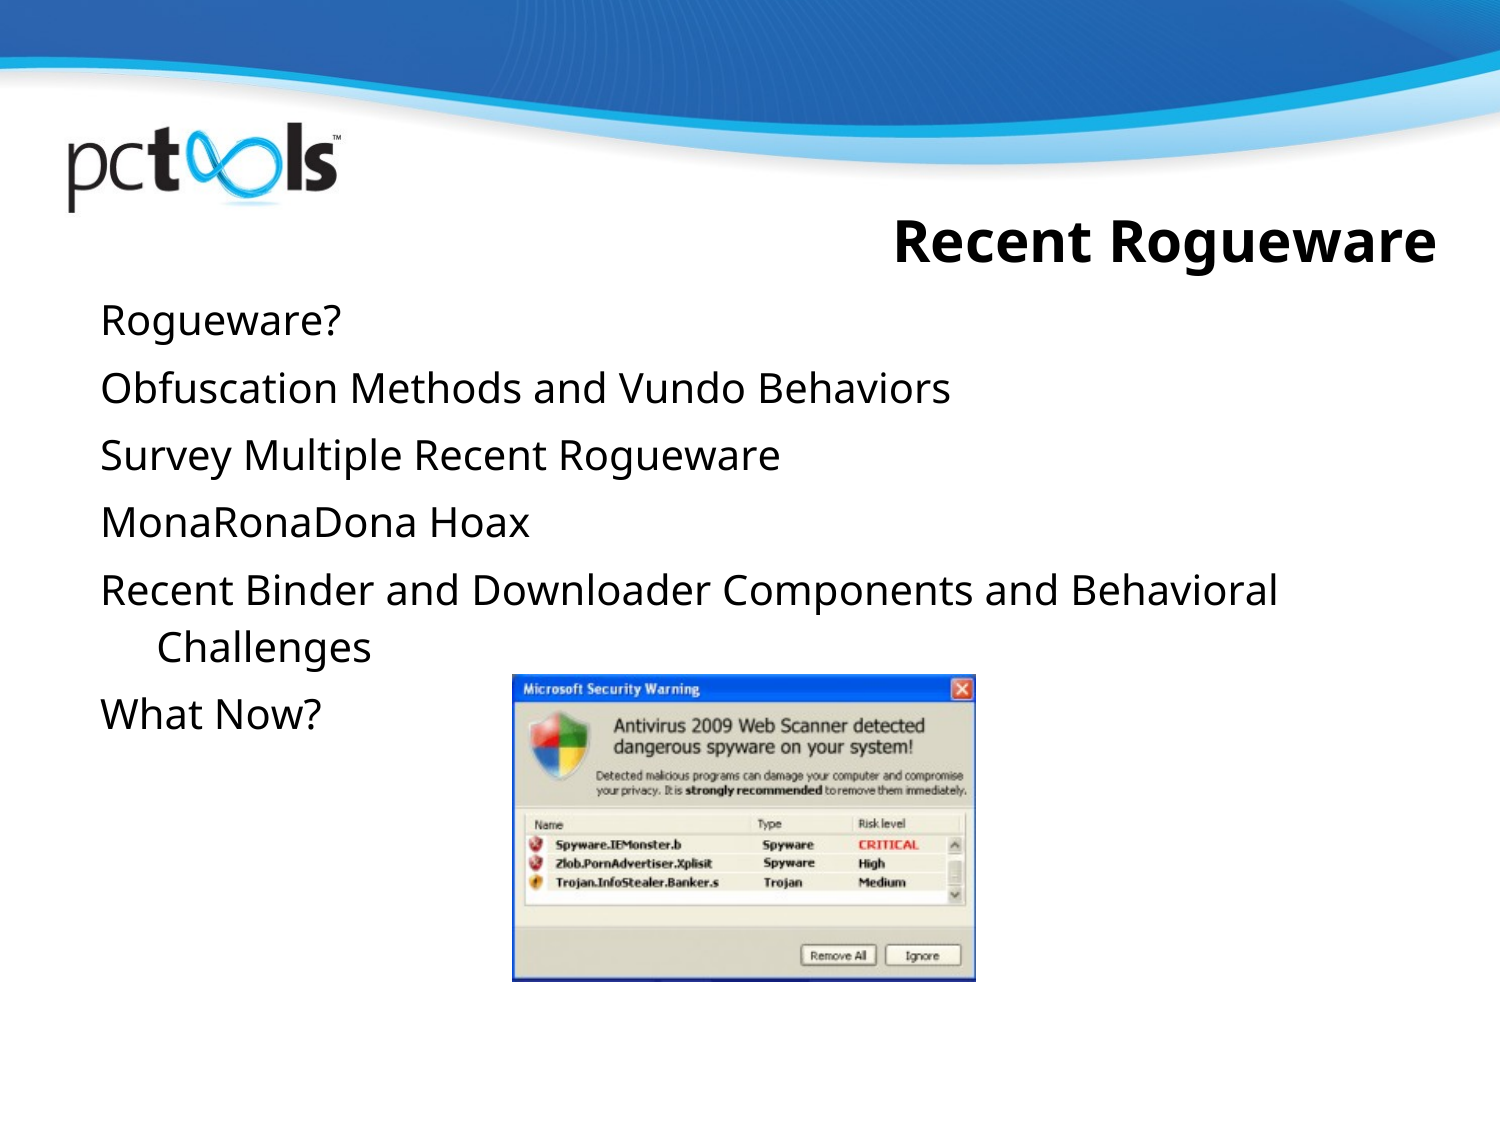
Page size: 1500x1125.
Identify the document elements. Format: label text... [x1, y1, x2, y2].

picture [0, 0, 1500, 222]
title Recent Rogueware [88, 146, 1439, 334]
picture [194, 138, 207, 146]
list Rogueware? Obfuscation Methods and Vundo Behaviors Survey Multiple Recent Rogueware MonaRonaDona Hoax Recent Binder and Downloader Components and Behavioral Challenges What Now? [100, 290, 1451, 1034]
picture [512, 674, 976, 982]
